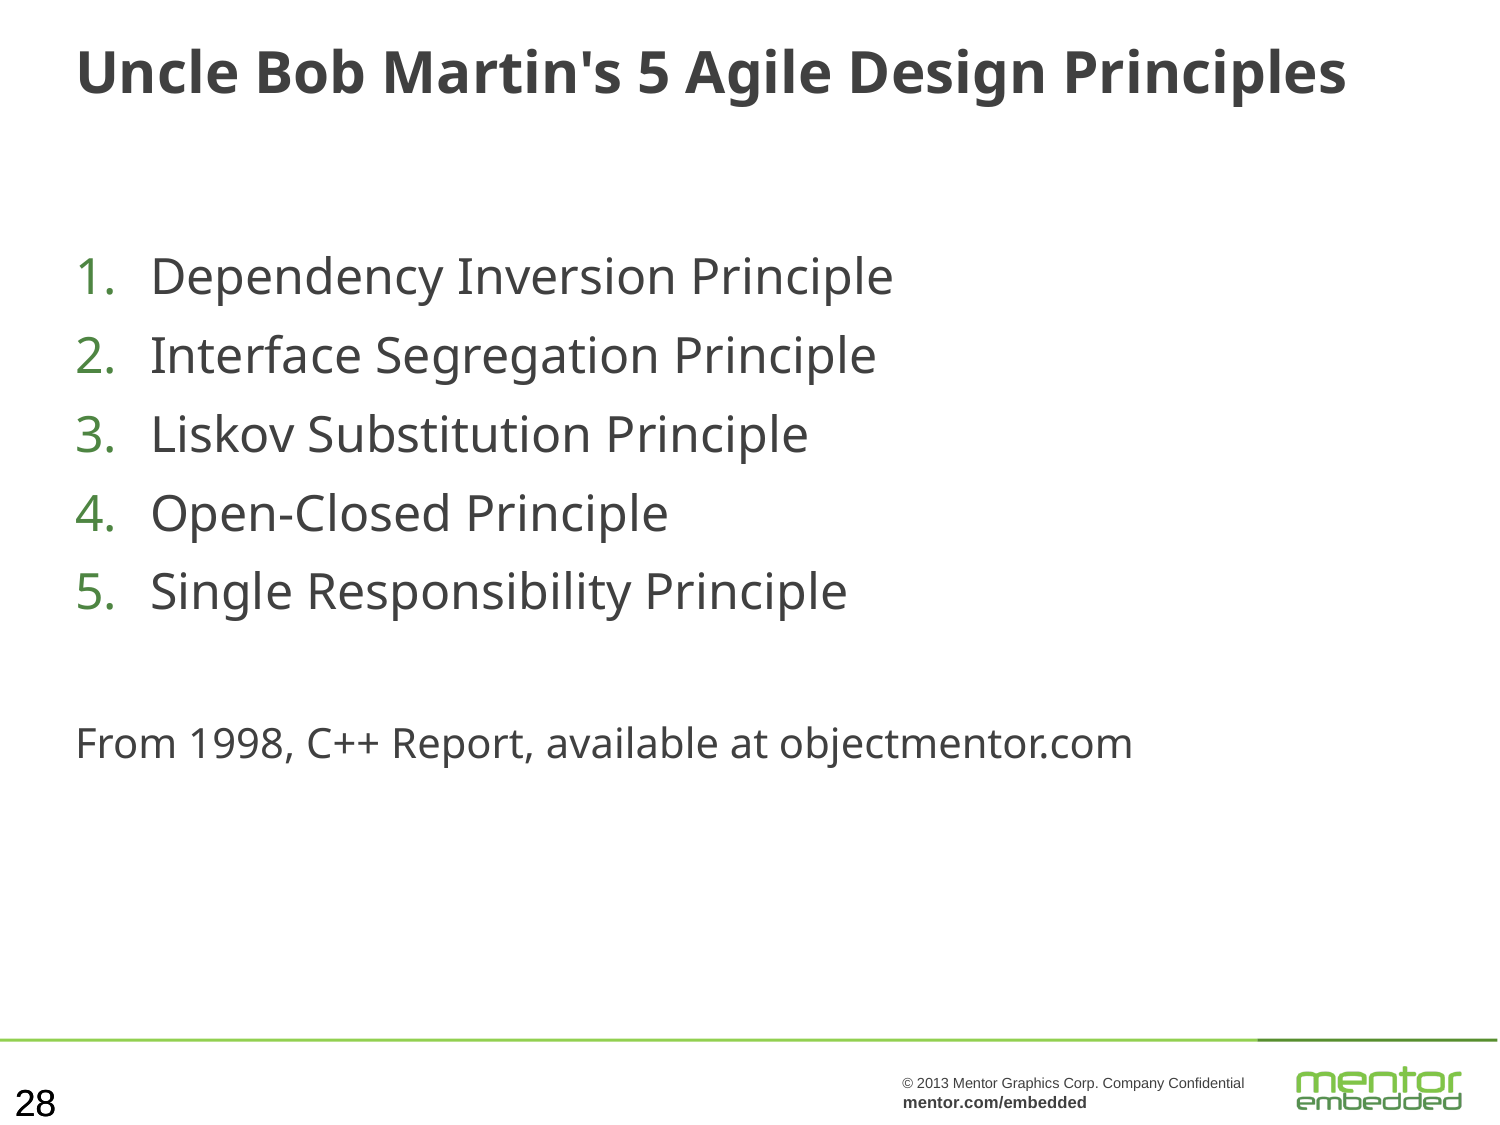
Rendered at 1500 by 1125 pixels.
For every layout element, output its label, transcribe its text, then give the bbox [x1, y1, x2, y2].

list Dependency Inversion Principle Interface Segregation Principle Liskov Substitution Principle Open-Closed Principle Single Responsibility Principle From 1998, C++ Report, available at objectmentor.com [0, 237, 1500, 1025]
picture [1292, 1062, 1464, 1114]
title Uncle Bob Martin's 5 Agile Design Principles [0, 0, 1500, 113]
